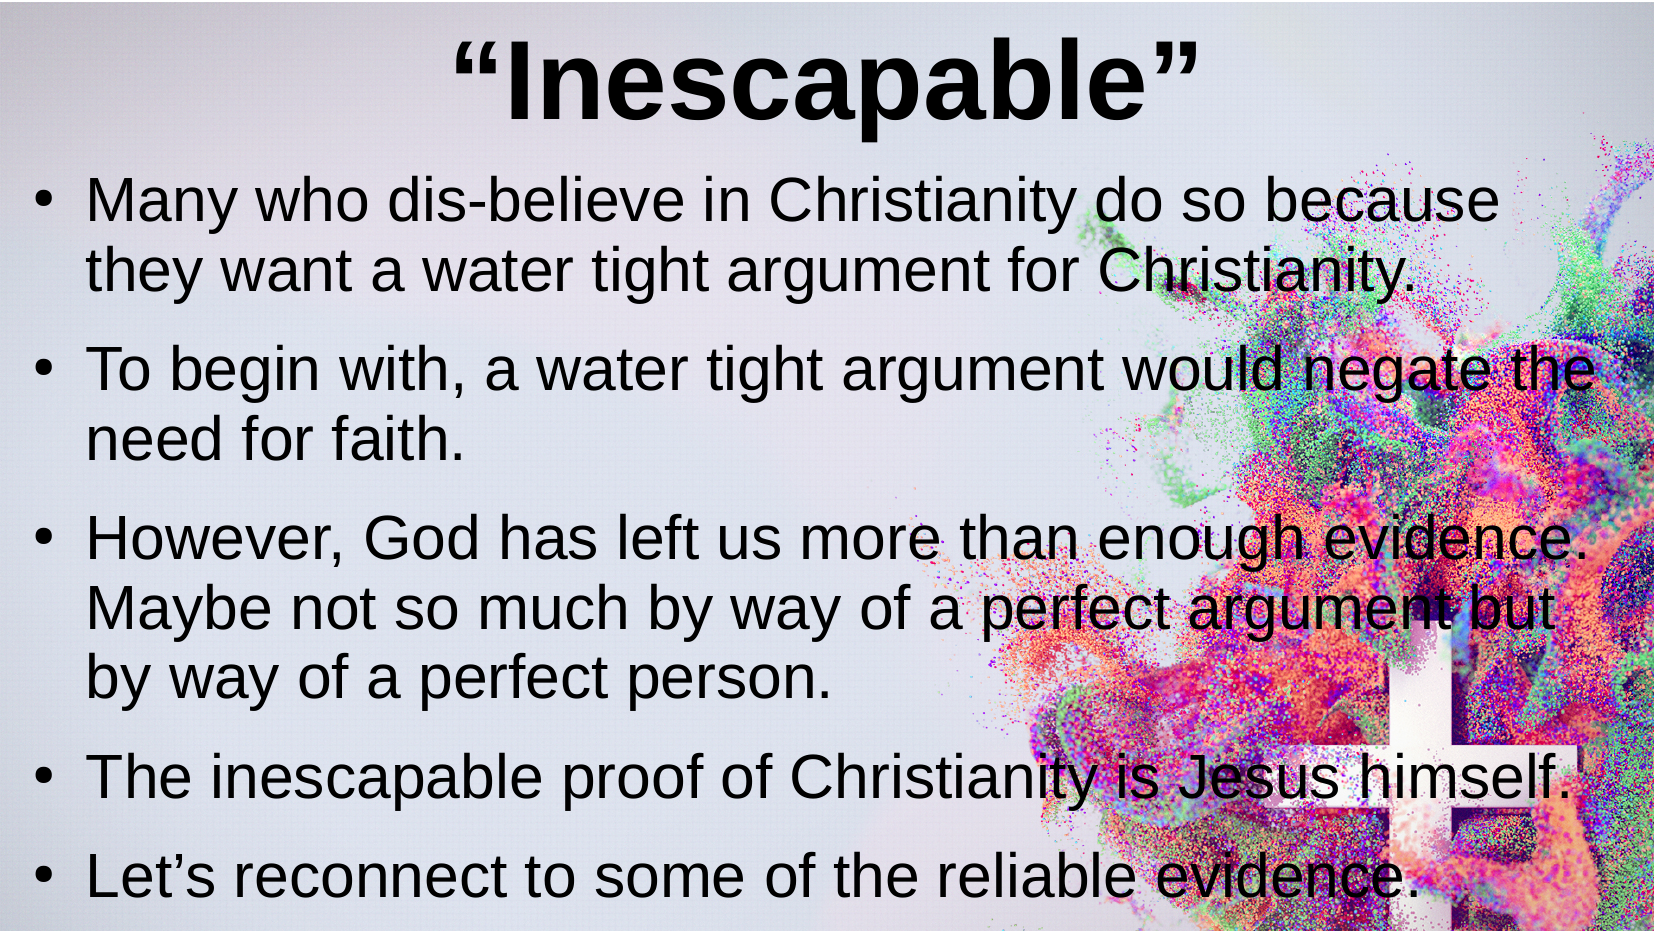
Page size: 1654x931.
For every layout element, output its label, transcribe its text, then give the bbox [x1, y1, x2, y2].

list Many who dis-believe in Christianity do so because they want a water tight argument for Christianity. To begin with, a water tight argument would negate the need for faith. However, God has left us more than enough evidence. Maybe not so much by way of a perfect argument but by way of a perfect person. The inescapable proof of Christianity is Jesus himself. Let’s reconnect to some of the reliable evidence. [15, 165, 1636, 931]
picture [0, 2, 1654, 931]
title “Inescapable” [82, 2, 1571, 158]
